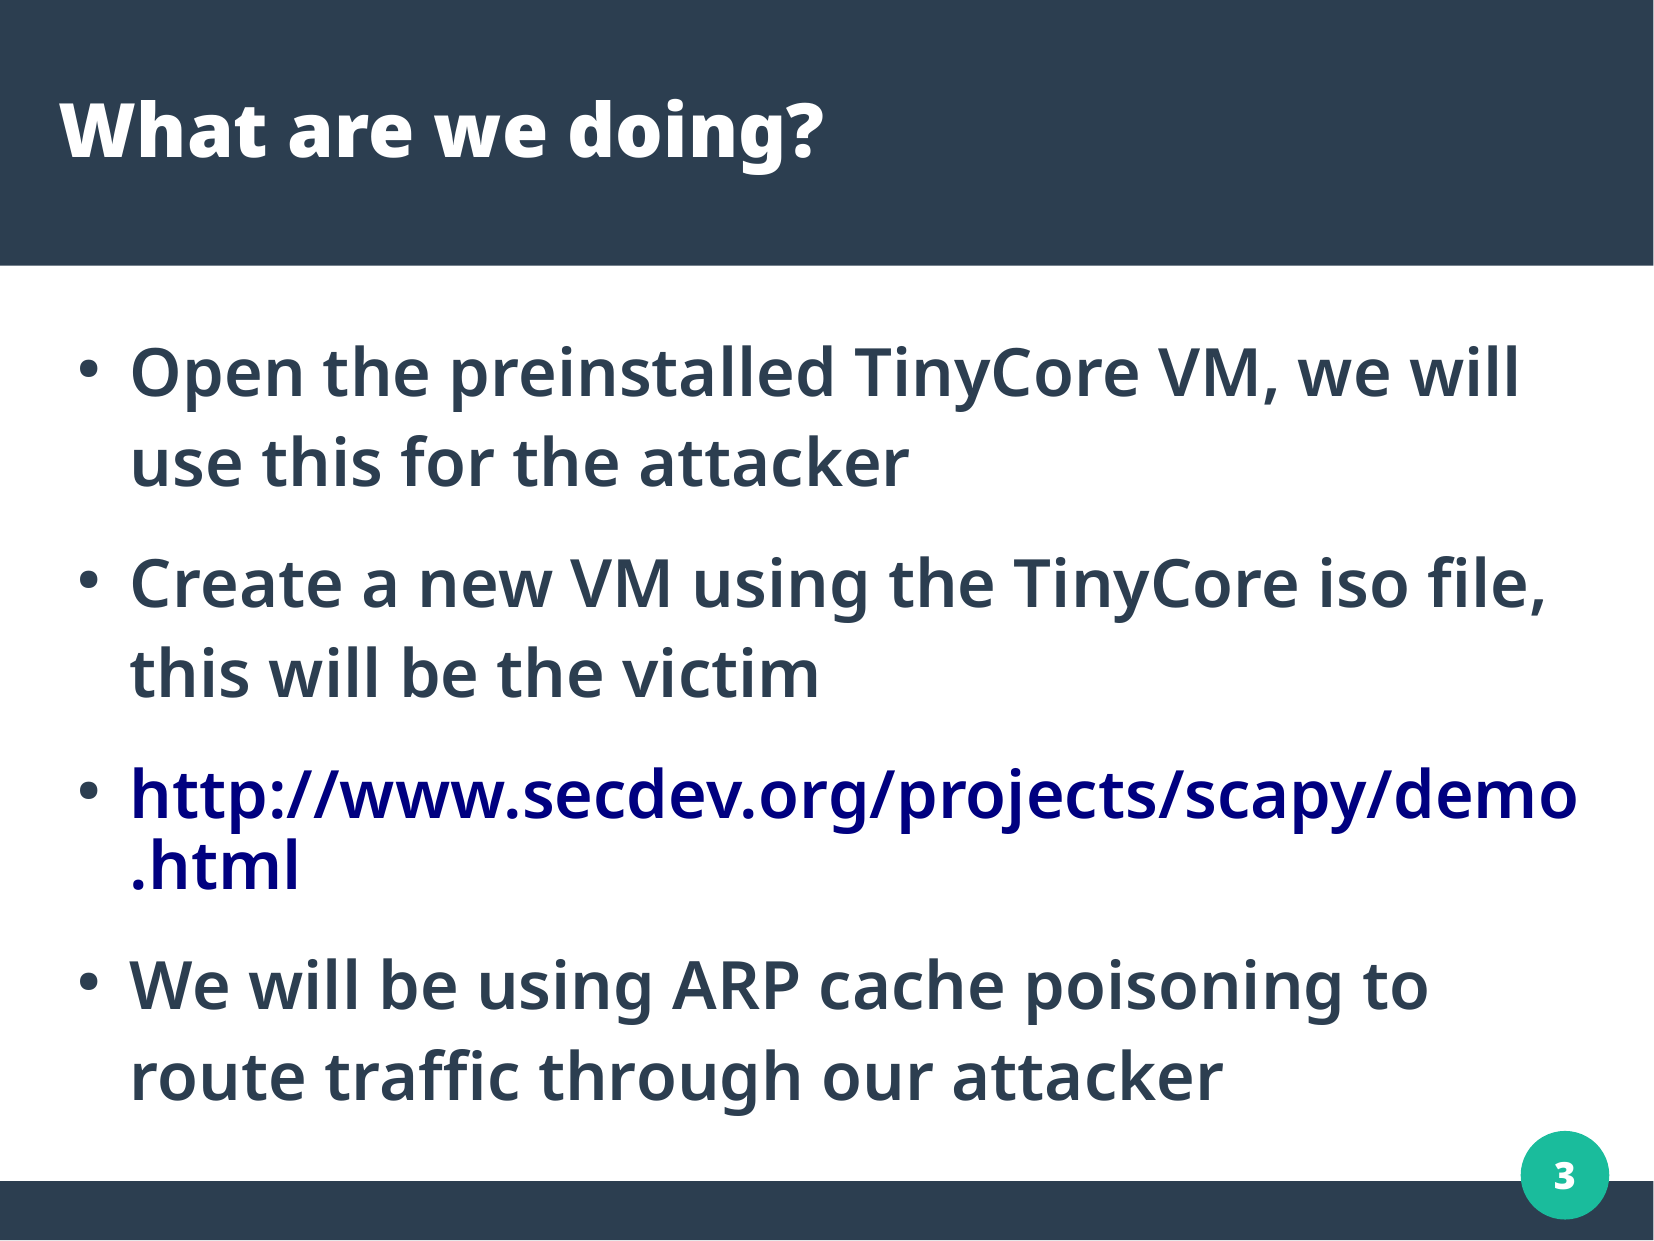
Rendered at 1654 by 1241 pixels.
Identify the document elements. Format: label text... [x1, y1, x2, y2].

title What are we doing? [59, 49, 1595, 207]
list Open the preinstalled TinyCore VM, we will use this for the attacker Create a new VM using the TinyCore iso file, this will be the victim http://www.secdev.org/projects/scapy/demo.html We will be using ARP cache poisoning to route traffic through our attacker [59, 324, 1595, 1152]
